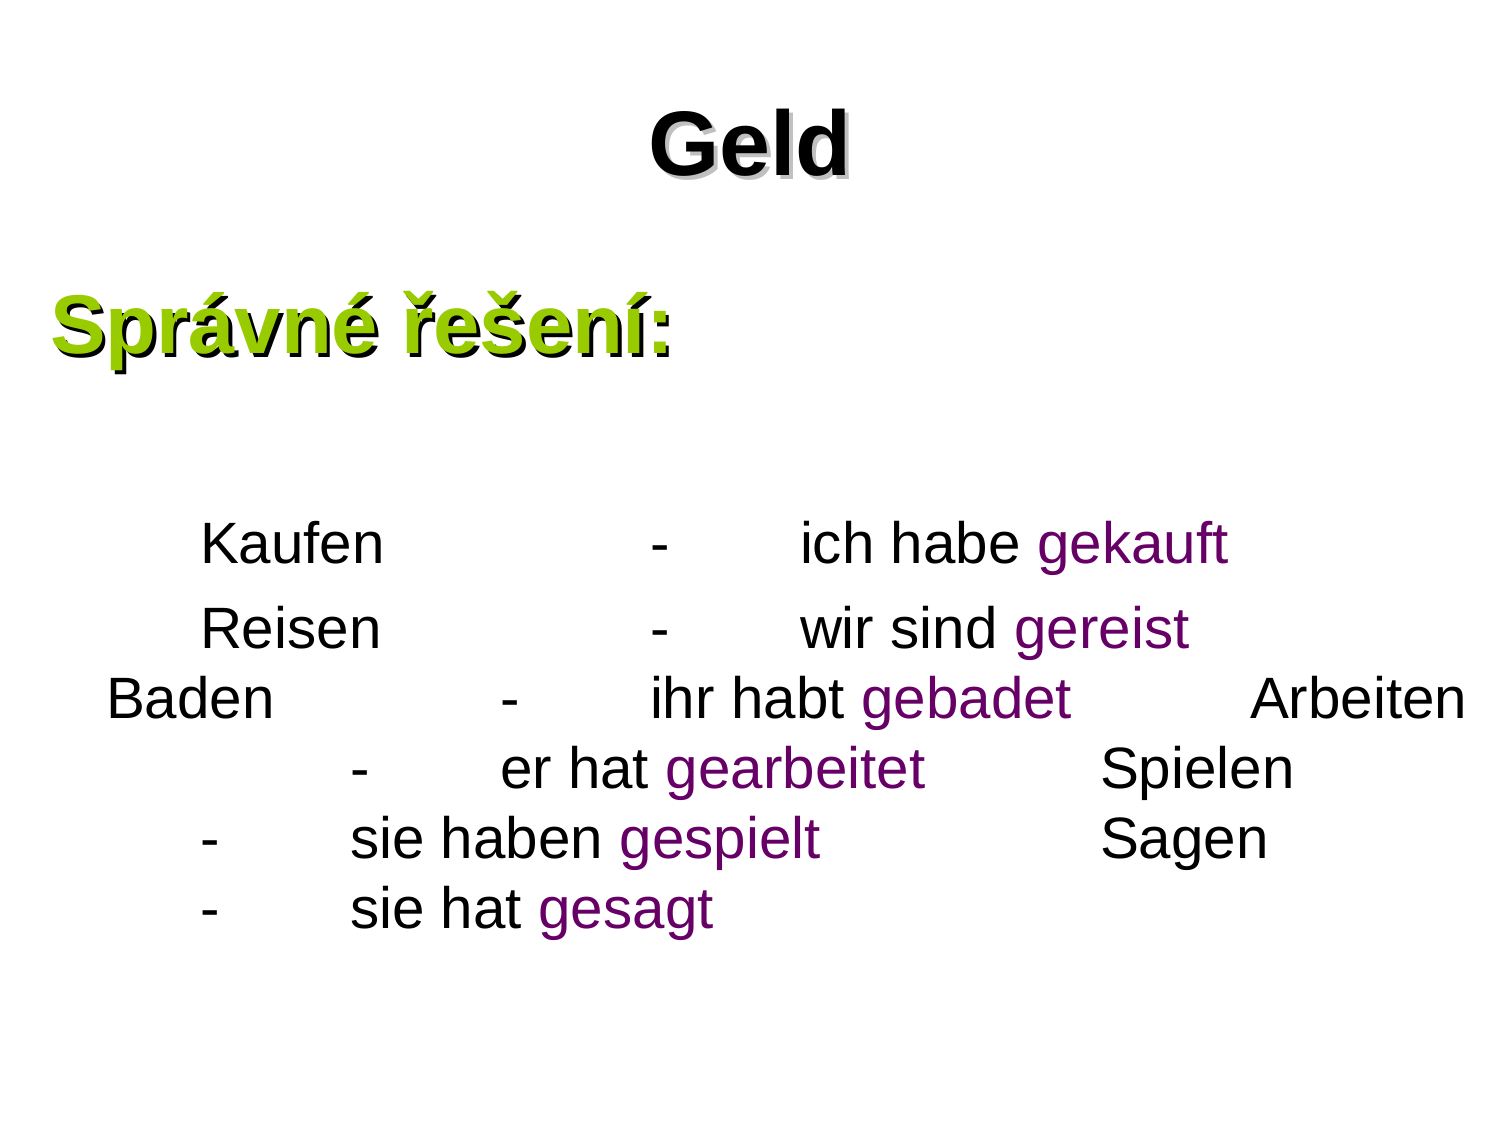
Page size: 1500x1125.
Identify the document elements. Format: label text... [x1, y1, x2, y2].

list Správné řešení: Kaufen - ich habe gekauft Reisen - wir sind gereist Baden - ihr habt gebadet Arbeiten - er hat gearbeitet Spielen - sie haben gespielt Sagen - sie hat gesagt [35, 262, 1500, 1095]
title Geld [75, 45, 1426, 233]
